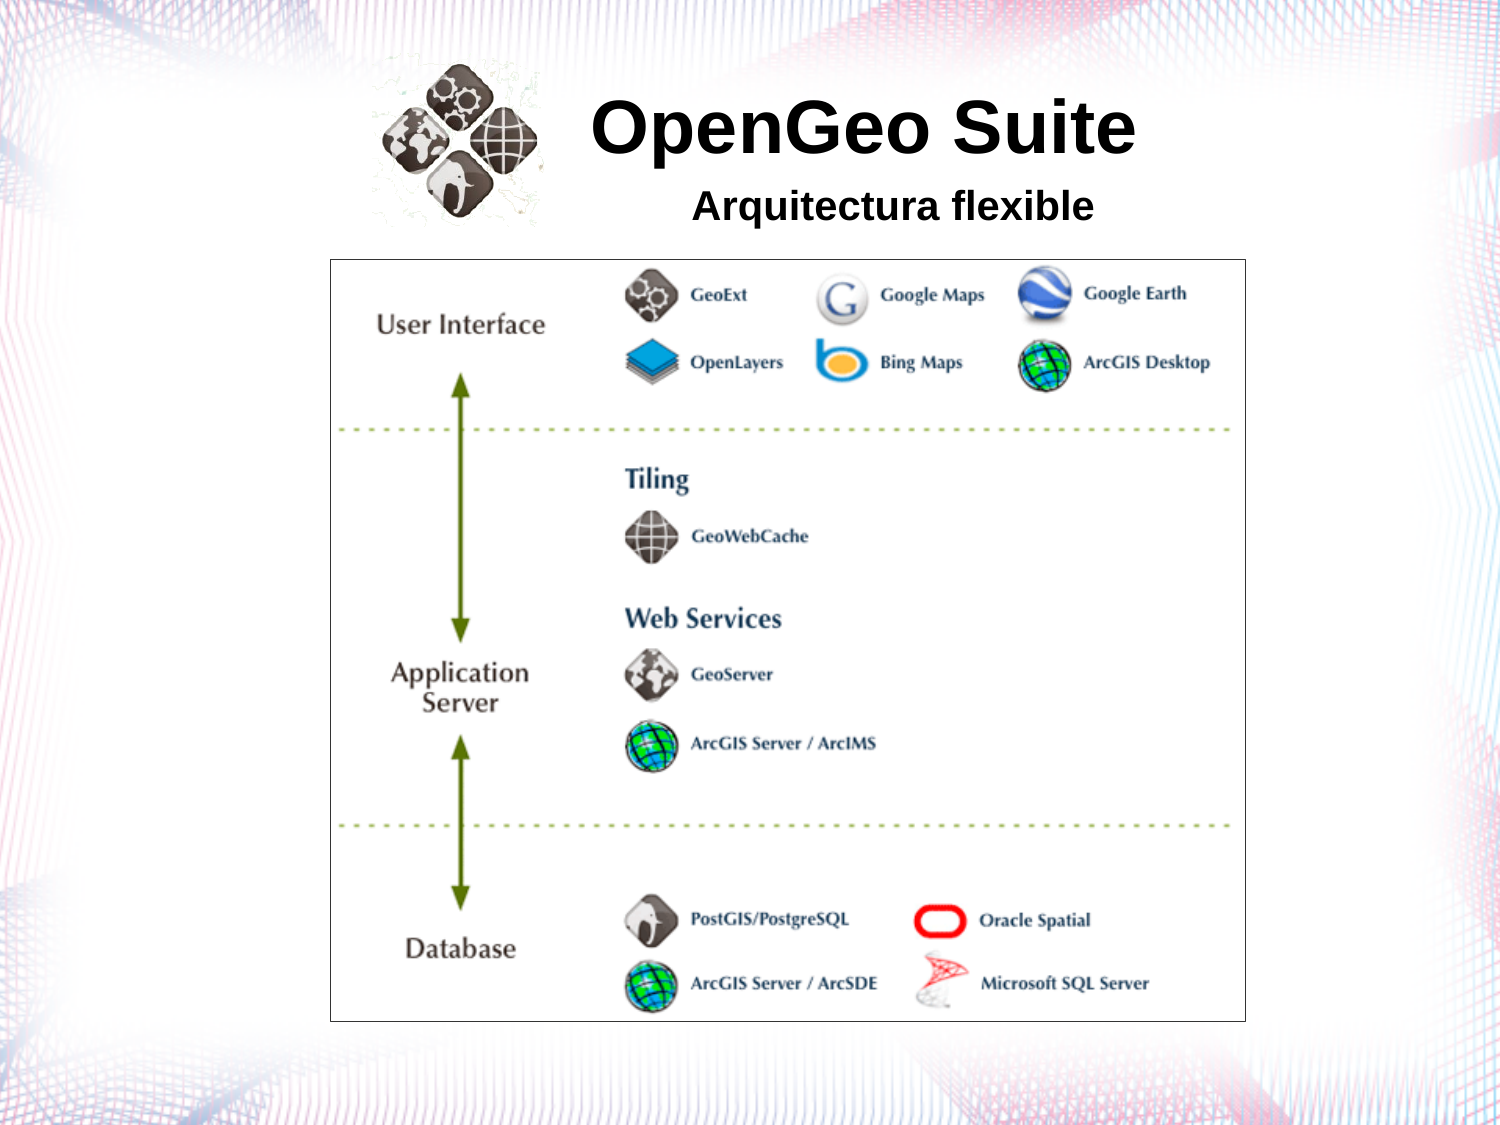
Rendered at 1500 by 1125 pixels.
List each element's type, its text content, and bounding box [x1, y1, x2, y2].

title OpenGeo Suite [241, 39, 1461, 207]
title Arquitectura flexible [590, 171, 1182, 237]
picture [0, 0, 1500, 1125]
